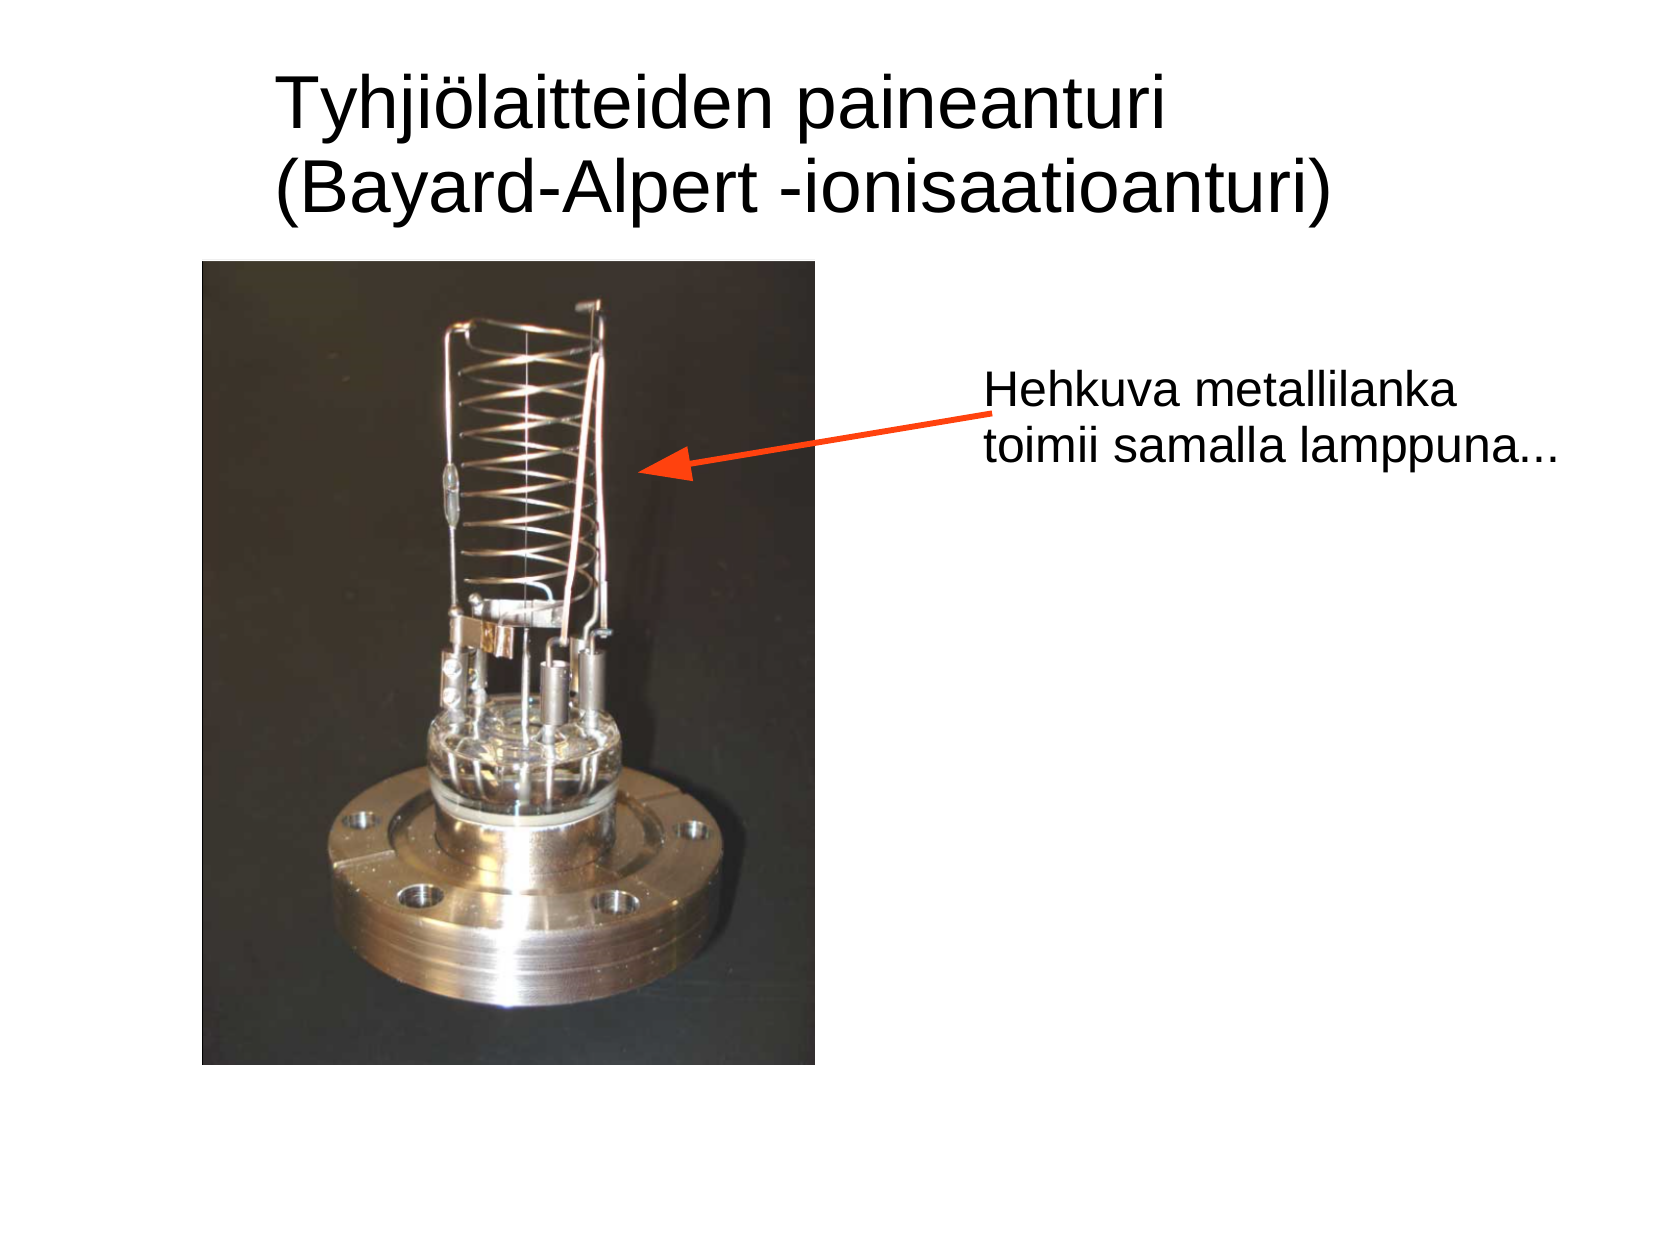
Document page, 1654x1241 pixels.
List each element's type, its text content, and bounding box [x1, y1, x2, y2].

text_box Tyhjiölaitteiden paineanturi (Bayard-Alpert -ionisaatioanturi) [259, 54, 1349, 237]
picture [202, 259, 815, 1066]
text_box Hehkuva metallilanka toimii samalla lamppuna... [968, 354, 1576, 481]
